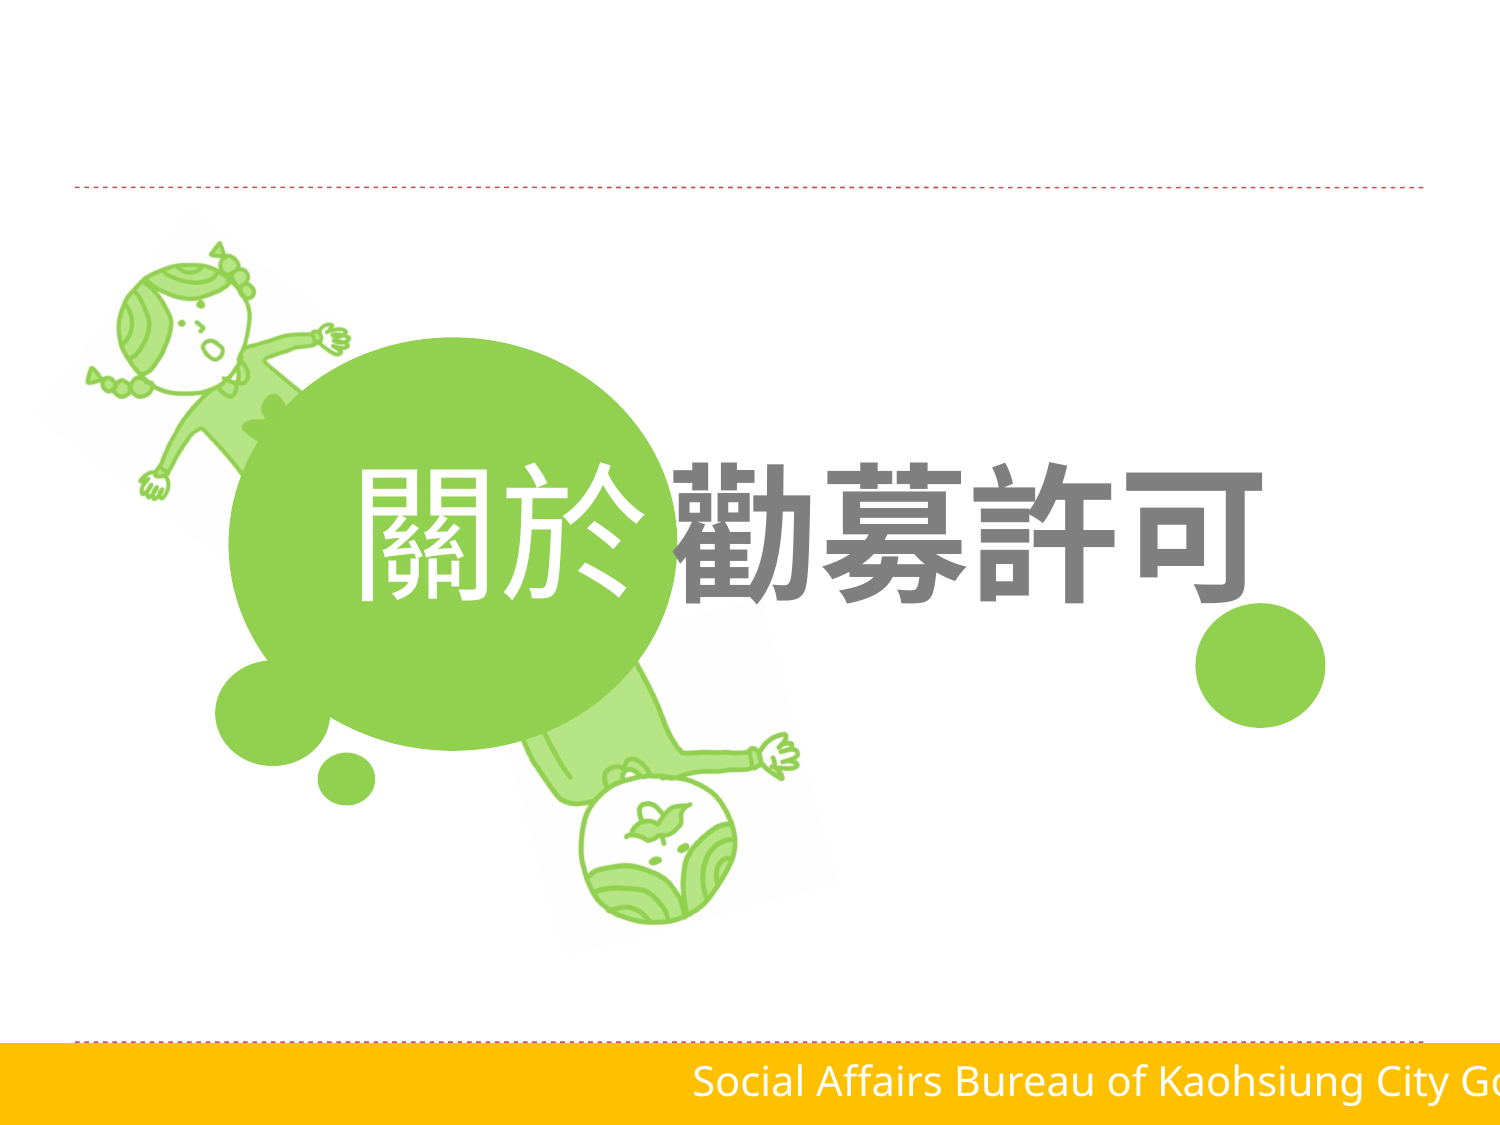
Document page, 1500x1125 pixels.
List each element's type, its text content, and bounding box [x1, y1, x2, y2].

picture [32, 208, 375, 500]
picture [506, 633, 838, 957]
text_box [1195, 603, 1326, 728]
text_box [263, 337, 641, 433]
text_box [215, 633, 656, 767]
list 勸募許可 [144, 433, 1495, 633]
text_box Social Affairs Bureau of Kaohsiung City Government [0, 1043, 1500, 1125]
text_box 關於 [334, 431, 1162, 632]
text_box [317, 752, 376, 806]
